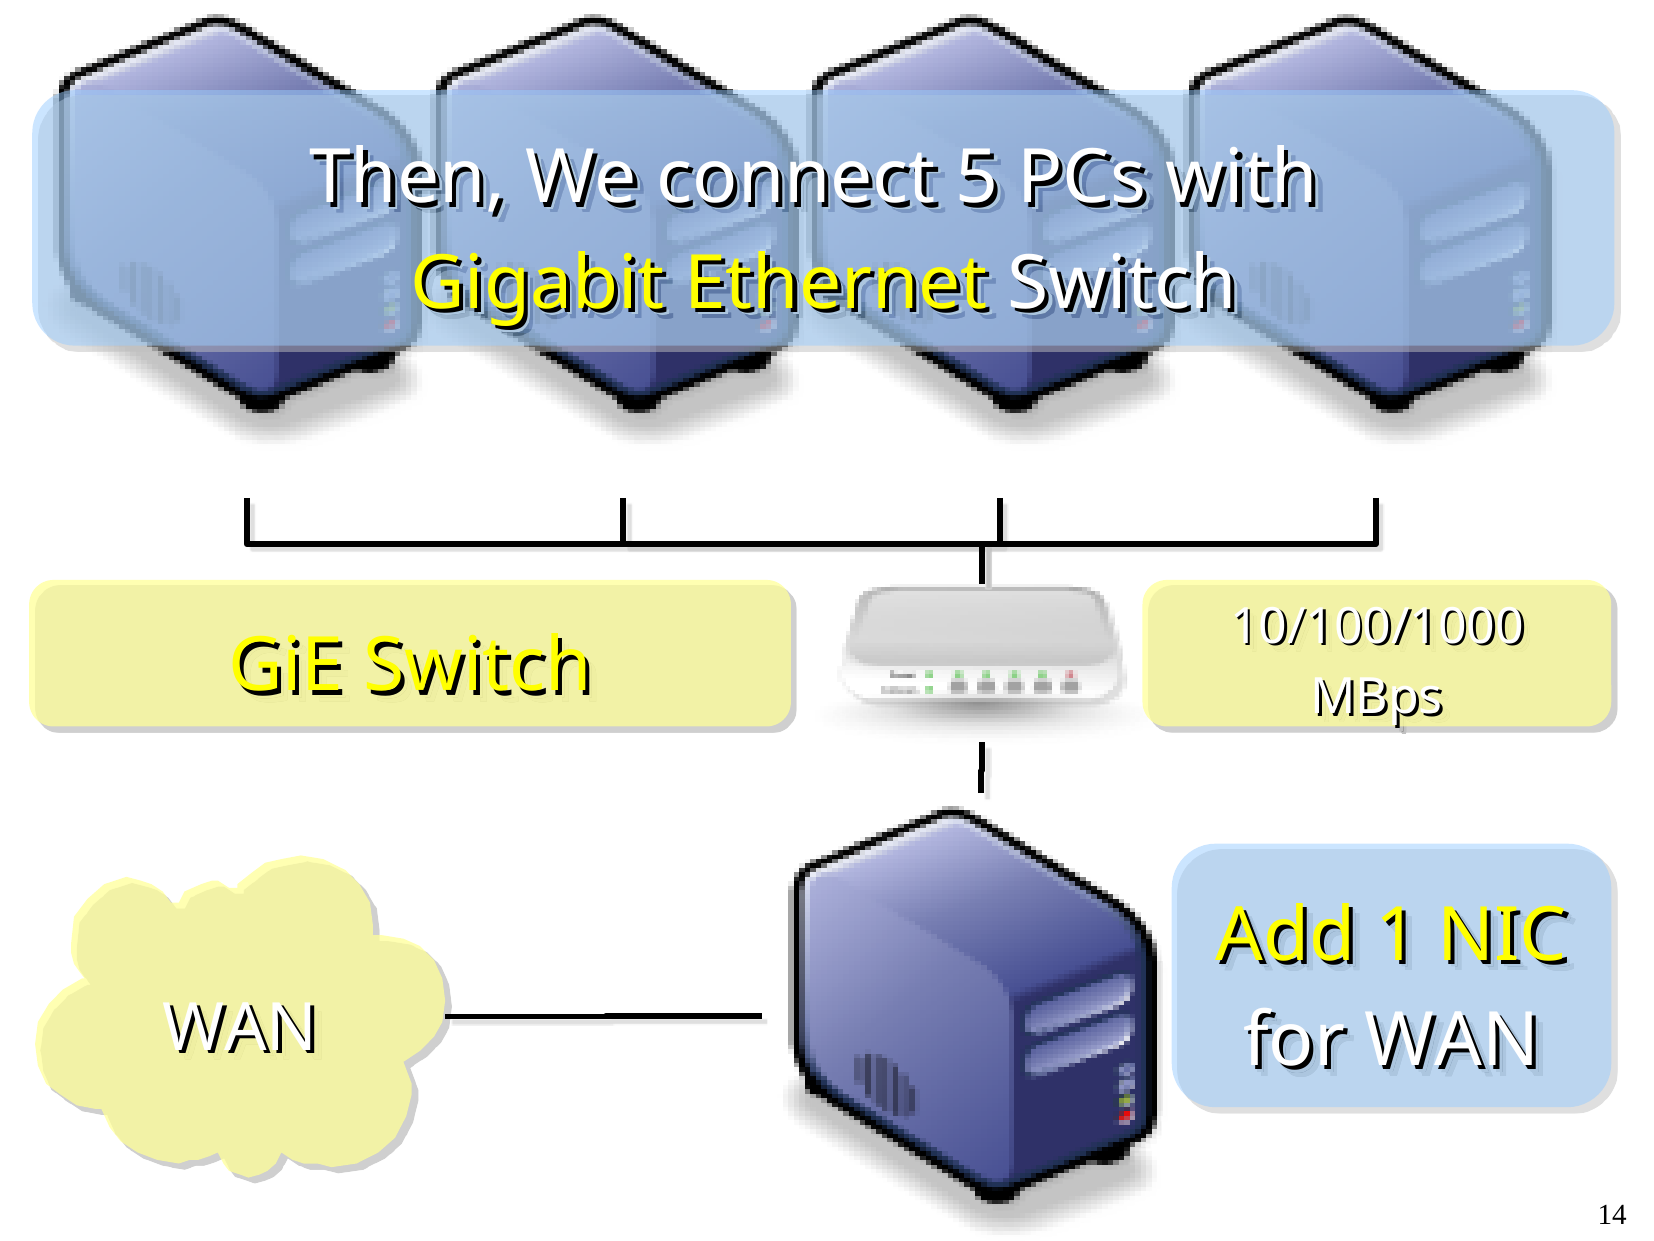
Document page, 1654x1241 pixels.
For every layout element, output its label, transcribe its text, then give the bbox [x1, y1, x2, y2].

text_box GiE Switch [29, 579, 791, 727]
picture [26, 1, 1596, 498]
picture [761, 793, 1202, 1239]
text_box 10/100/1000 MBps [1142, 579, 1612, 727]
picture [807, 584, 1157, 742]
text_box Add 1 NIC for WAN [1171, 843, 1612, 1108]
text_box Then, We connect 5 PCs with Gigabit Ethernet Switch [32, 90, 1615, 346]
text_box WAN [35, 855, 446, 1178]
